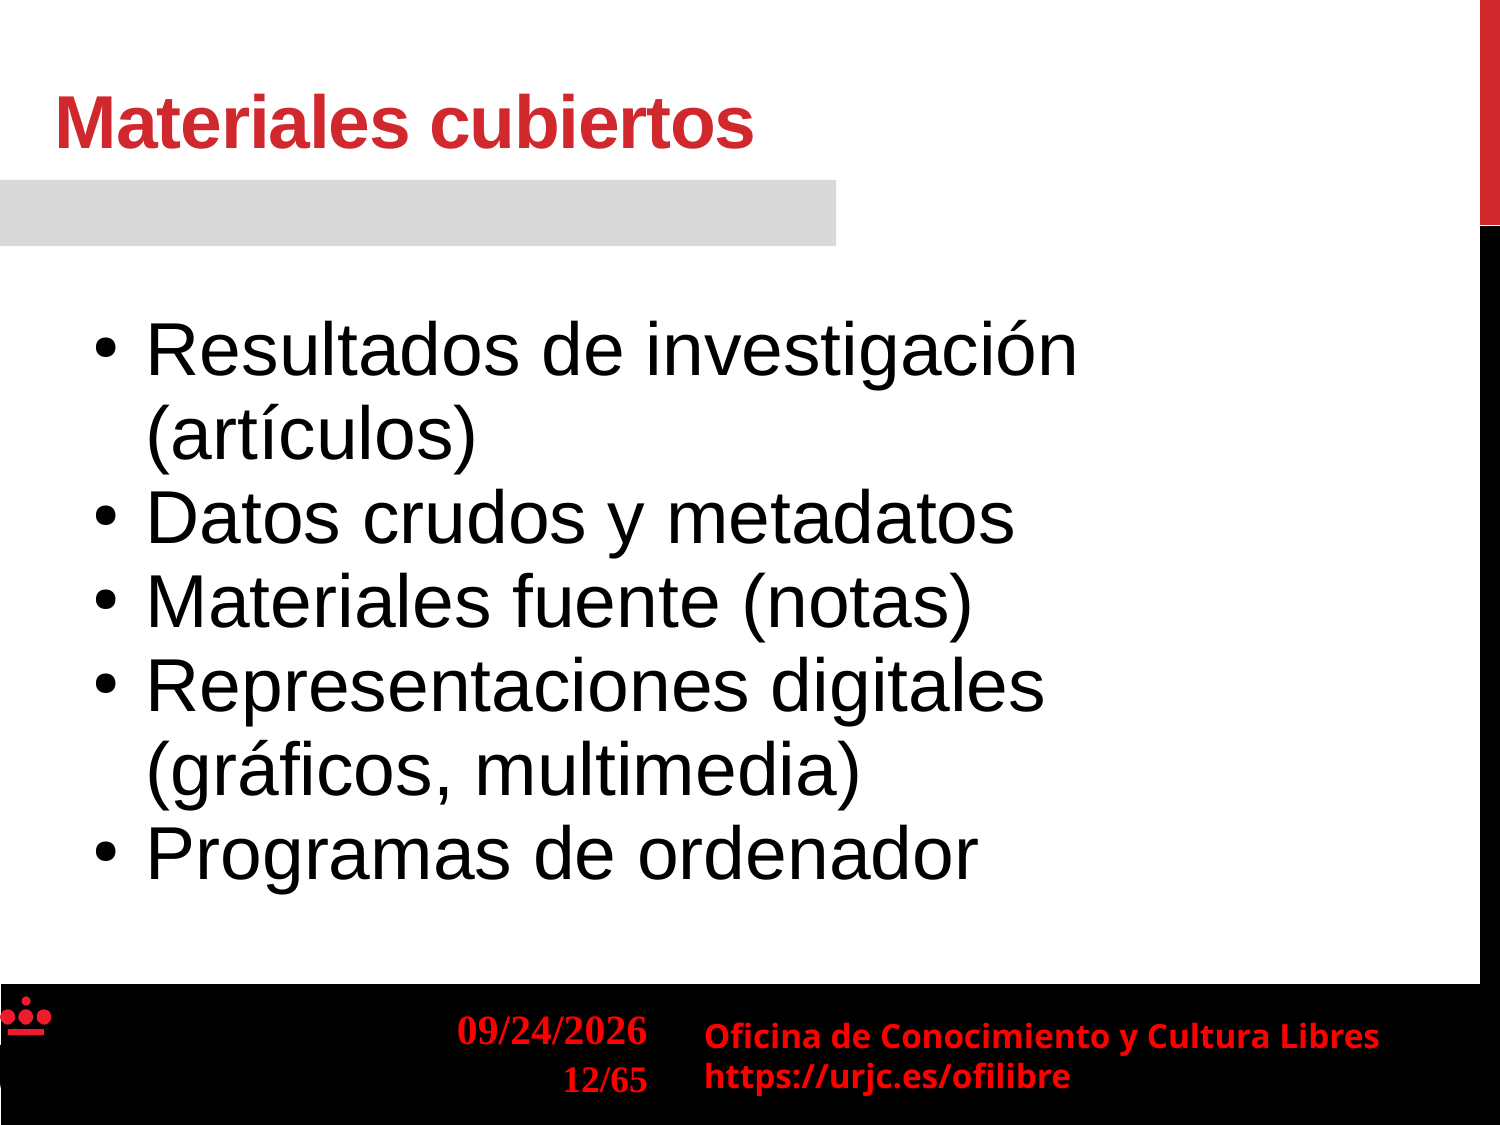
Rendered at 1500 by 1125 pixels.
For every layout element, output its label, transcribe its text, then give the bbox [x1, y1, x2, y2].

text_box Materiales cubiertos [39, 24, 1366, 172]
text_box Resultados de investigación (artículos) Datos crudos y metadatos Materiales fuente (notas) Representaciones digitales (gráficos, multimedia) Programas de ordenador [60, 299, 1254, 903]
title [75, 15, 1425, 172]
